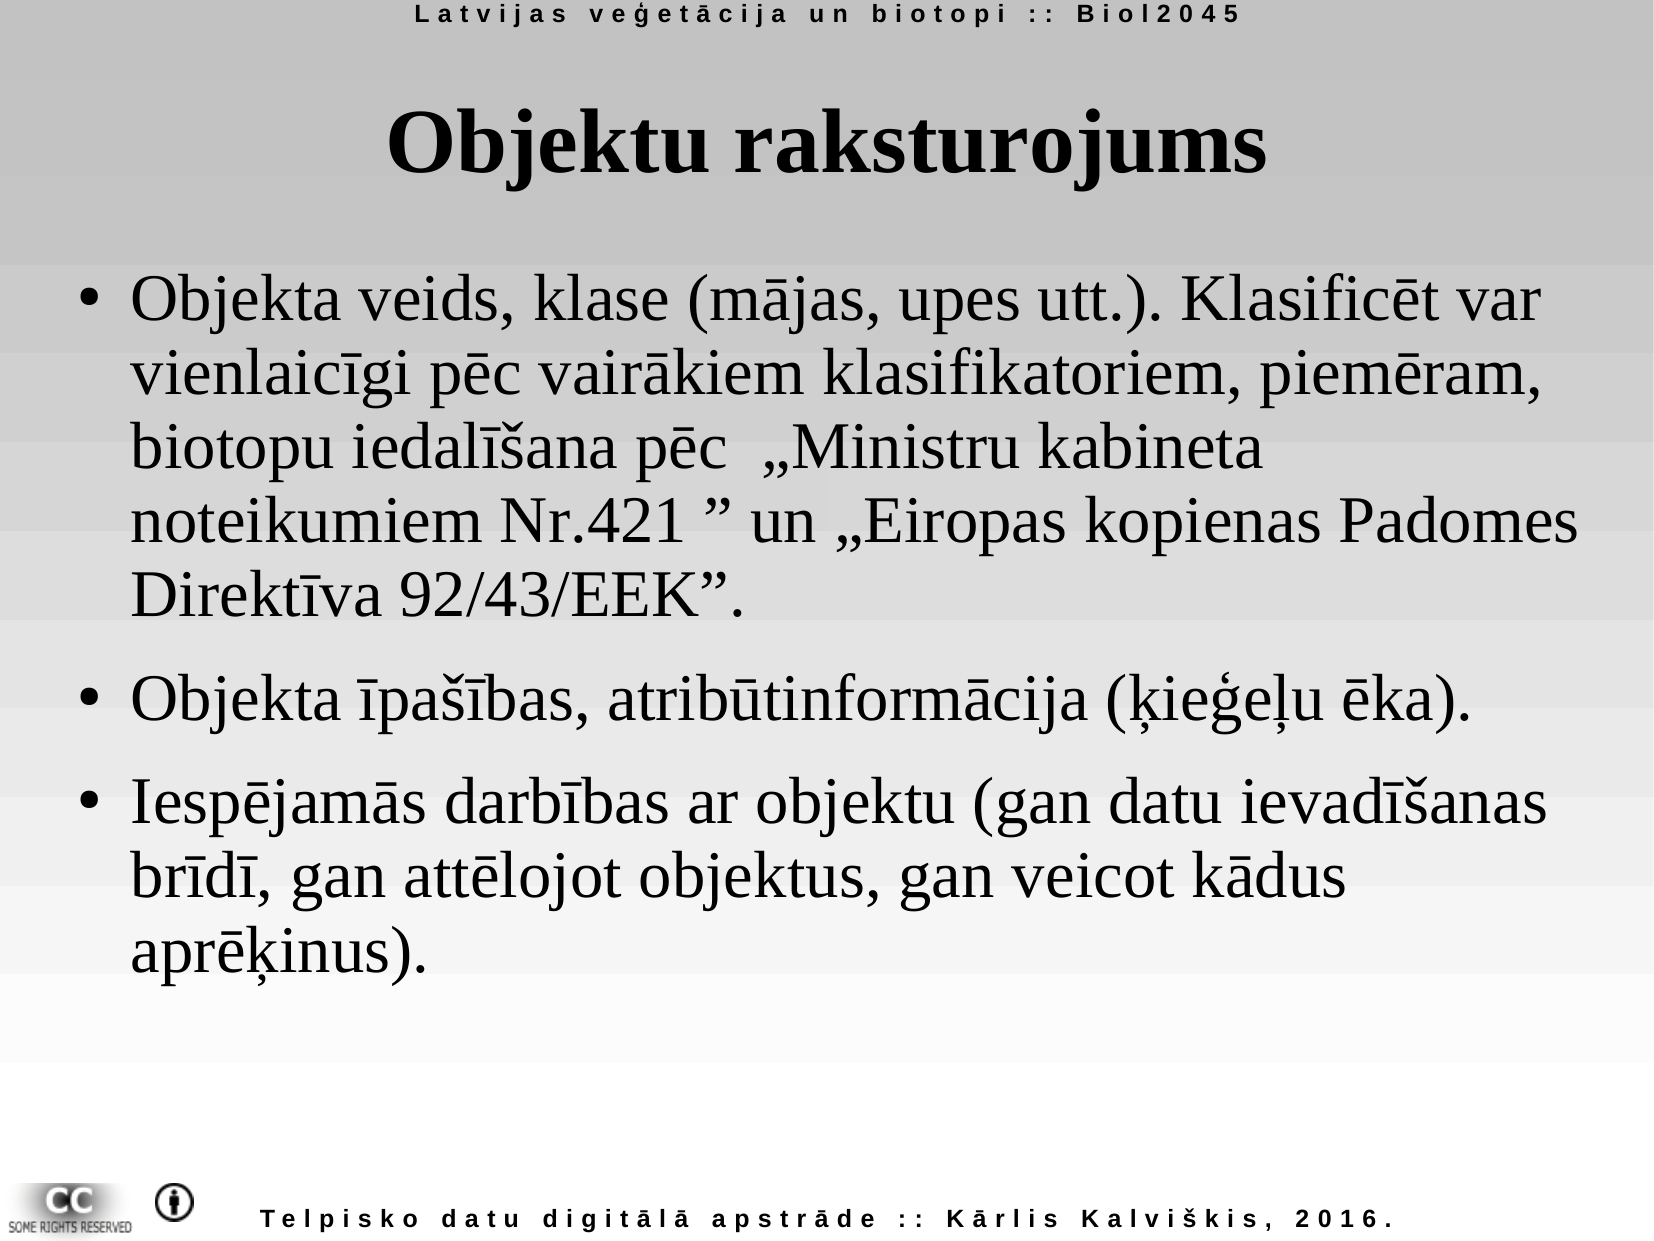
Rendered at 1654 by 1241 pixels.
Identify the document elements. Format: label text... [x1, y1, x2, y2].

picture [0, 0, 1654, 1241]
list Objekta veids, klase (mājas, upes utt.). Klasificēt var vienlaicīgi pēc vairākiem klasifikatoriem, piemēram, biotopu iedalīšana pēc „Ministru kabineta noteikumiem Nr.421 ” un „Eiropas kopienas Padomes Direktīva 92/43/EEK”. Objekta īpašības, atribūtinformācija (ķieģeļu ēka). Iespējamās darbības ar objektu (gan datu ievadīšanas brīdī, gan attēlojot objektus, gan veicot kādus aprēķinus). [59, 261, 1596, 987]
title Objektu raksturojums [59, 37, 1596, 246]
